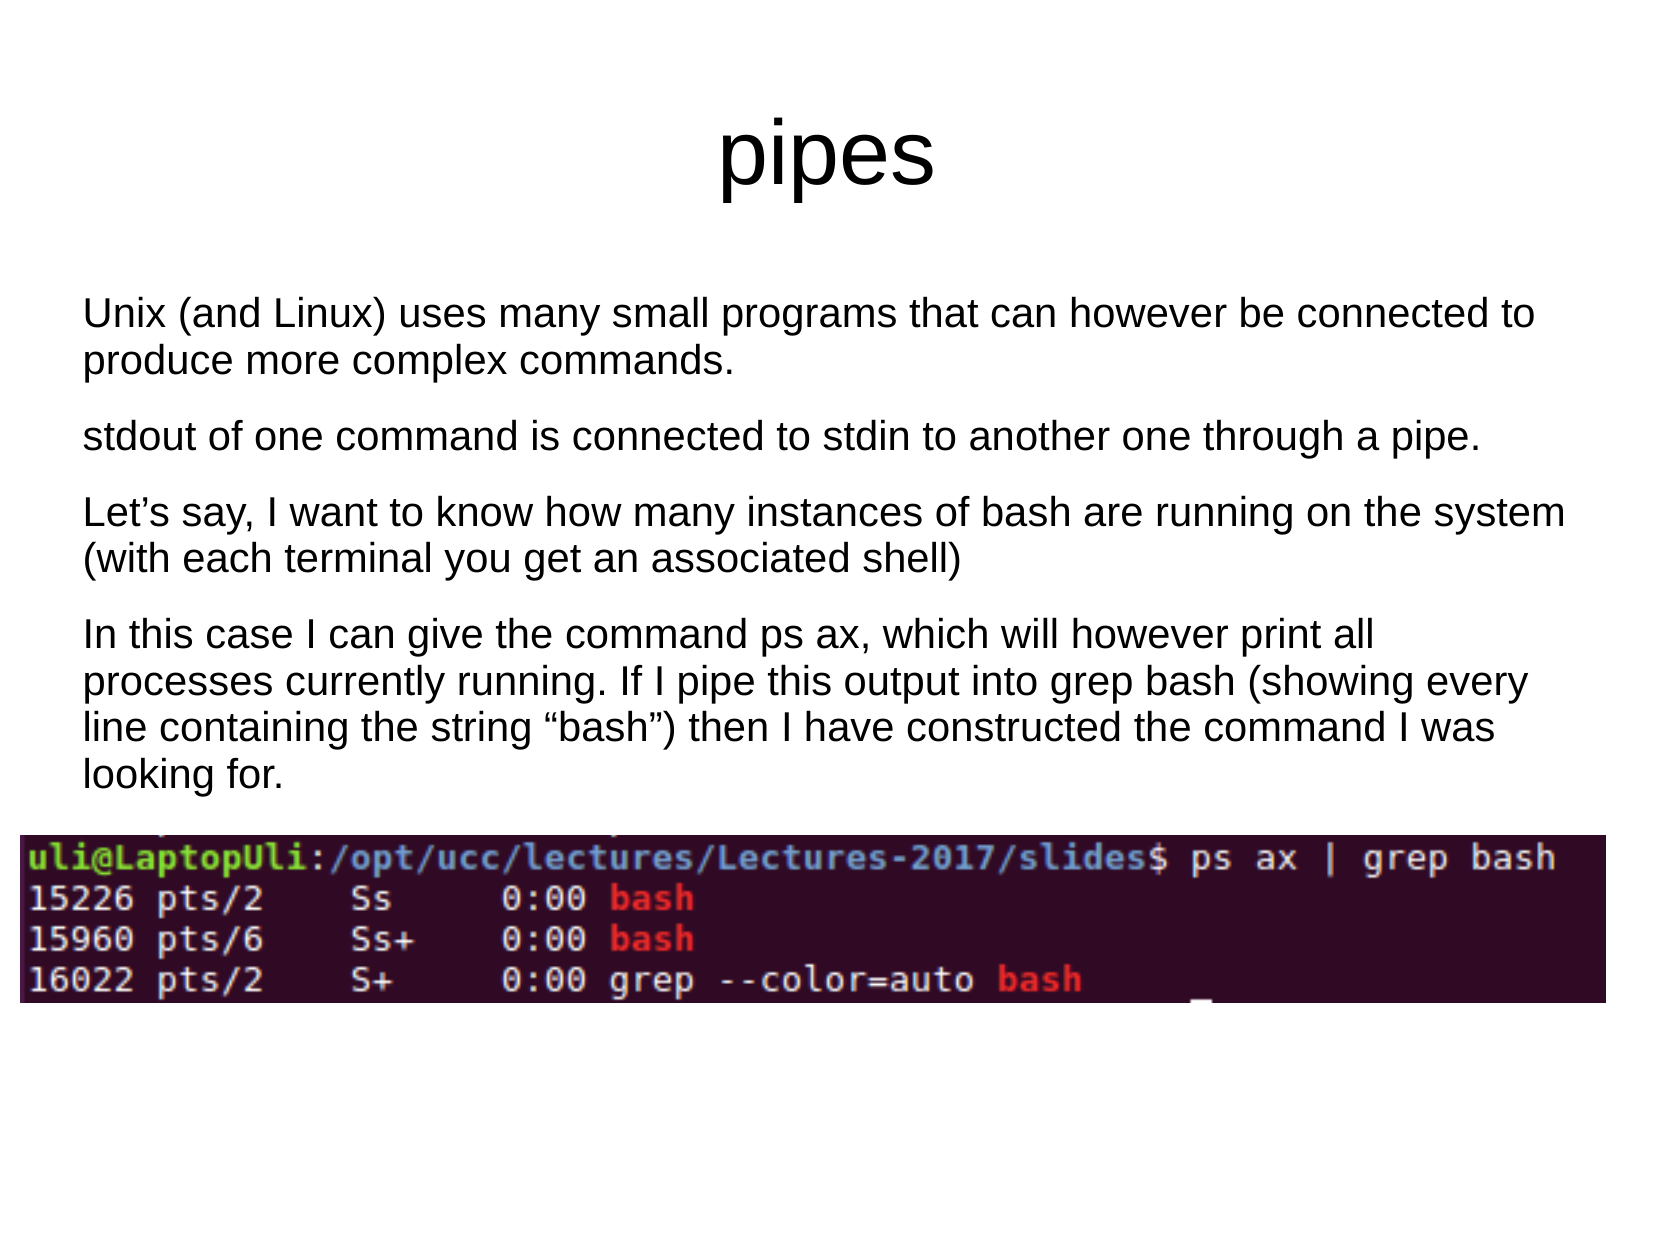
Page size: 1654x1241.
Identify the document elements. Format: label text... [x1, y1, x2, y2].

picture [20, 835, 1606, 1003]
title pipes [82, 49, 1571, 257]
list Unix (and Linux) uses many small programs that can however be connected to produce more complex commands. stdout of one command is connected to stdin to another one through a pipe. Let’s say, I want to know how many instances of bash are running on the system (with each terminal you get an associated shell) In this case I can give the command ps ax, which will however print all processes currently running. If I pipe this output into grep bash (showing every line containing the string “bash”) then I have constructed the command I was looking for. [82, 290, 1571, 835]
